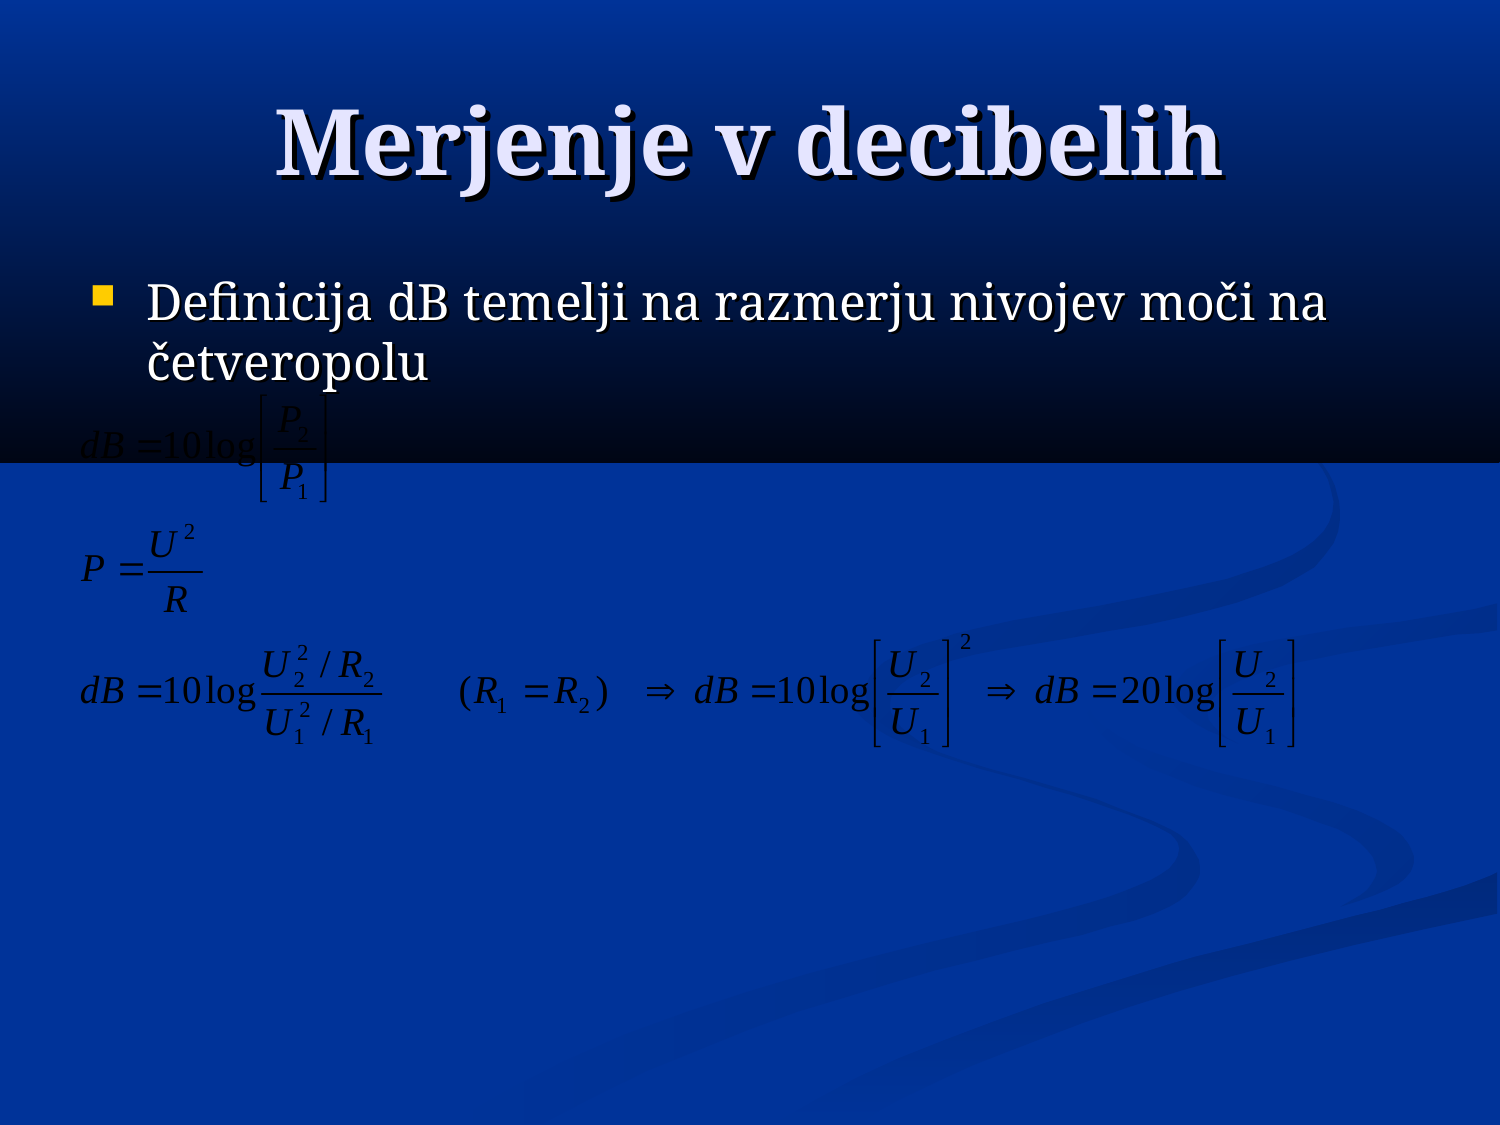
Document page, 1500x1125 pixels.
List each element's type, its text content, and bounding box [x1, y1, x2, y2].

title Merjenje v decibelih [75, 45, 1426, 233]
list Definicija dB temelji na razmerju nivojev moči na četveropolu [75, 262, 1426, 1006]
chart [73, 385, 1309, 756]
